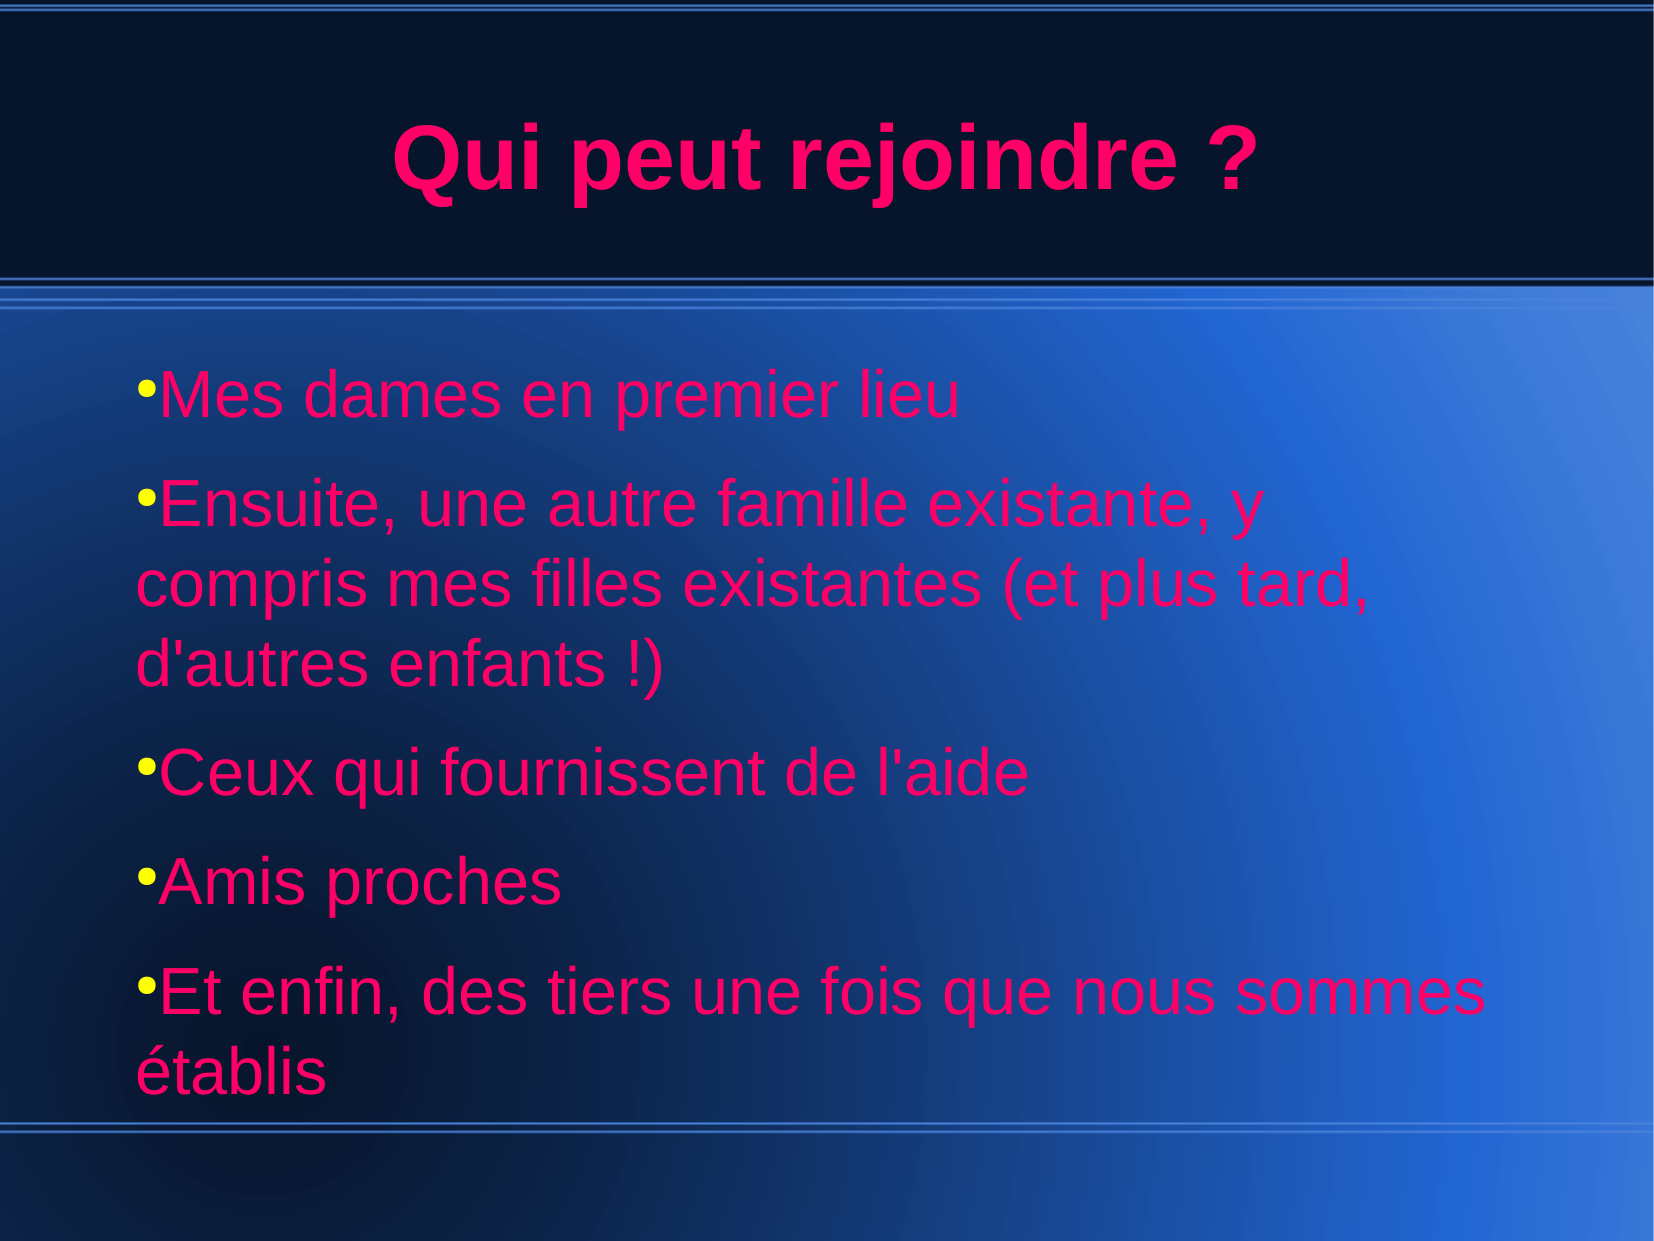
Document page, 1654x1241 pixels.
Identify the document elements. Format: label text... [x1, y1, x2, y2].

list Mes dames en premier lieu Ensuite, une autre famille existante, y compris mes filles existantes (et plus tard, d'autres enfants !) Ceux qui fournissent de l'aide Amis proches Et enfin, des tiers une fois que nous sommes établis [135, 350, 1517, 1132]
title Qui peut rejoindre ? [82, 49, 1571, 257]
picture [0, 0, 1654, 1241]
